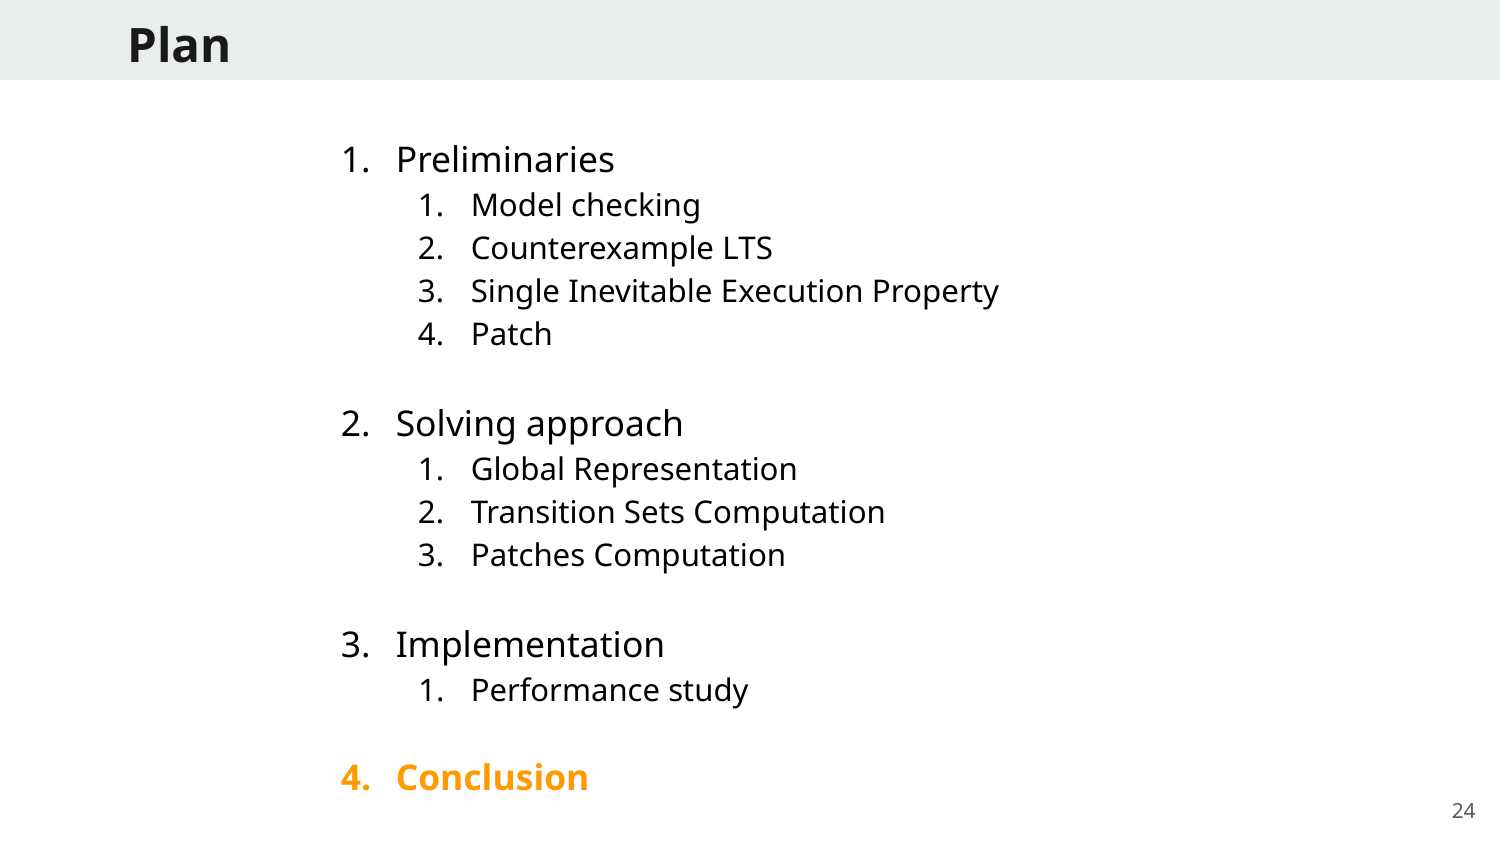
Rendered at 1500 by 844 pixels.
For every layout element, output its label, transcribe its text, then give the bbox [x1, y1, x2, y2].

list Preliminaries Model checking Counterexample LTS Single Inevitable Execution Property Patch Solving approach Global Representation Transition Sets Computation Patches Computation Implementation Performance study Conclusion [305, 115, 1075, 819]
title Plan [112, 0, 1374, 88]
slide_number <numéro> [1400, 779, 1491, 844]
